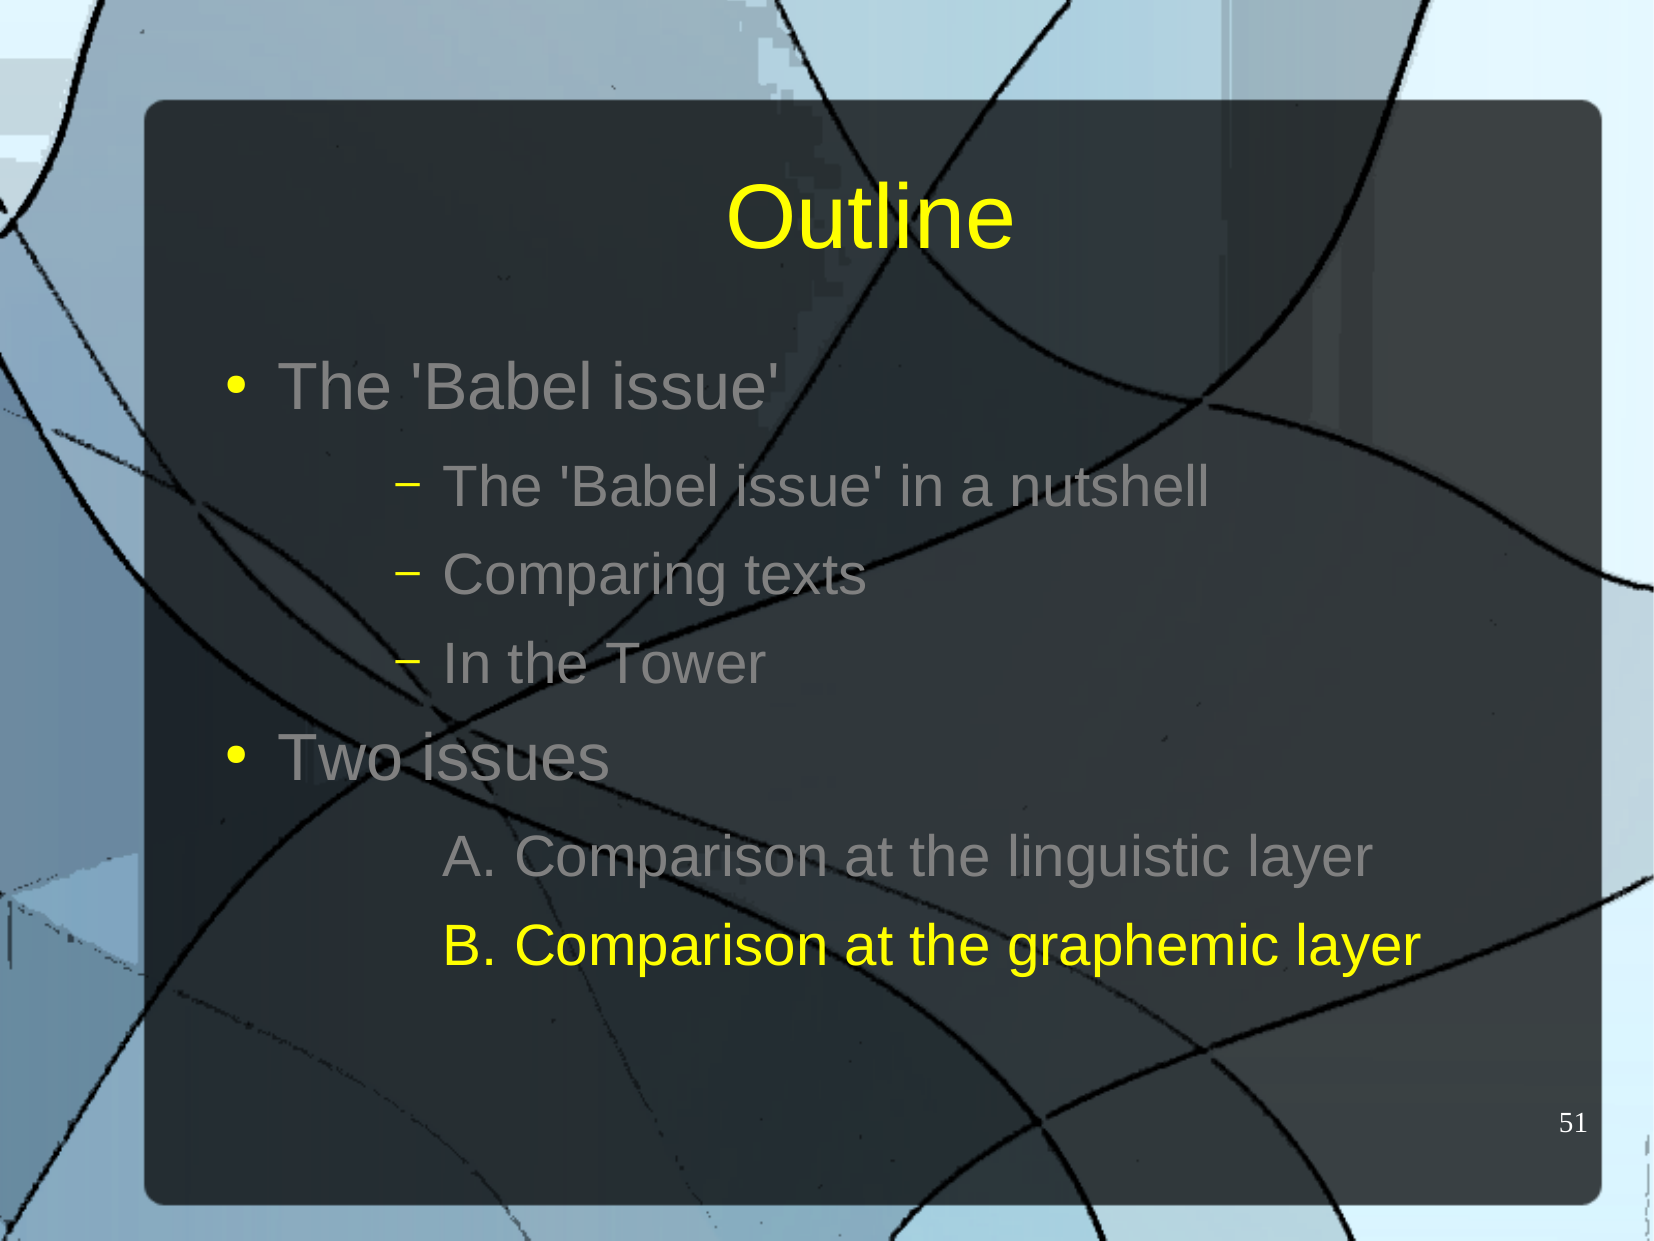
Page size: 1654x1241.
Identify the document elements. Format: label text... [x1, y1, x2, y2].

title Outline [159, 108, 1583, 325]
list The 'Babel issue' The 'Babel issue' in a nutshell Comparing texts In the Tower Two issues A. Comparison at the linguistic layer B. Comparison at the graphemic layer [206, 349, 1571, 1069]
picture [0, 0, 1654, 1241]
